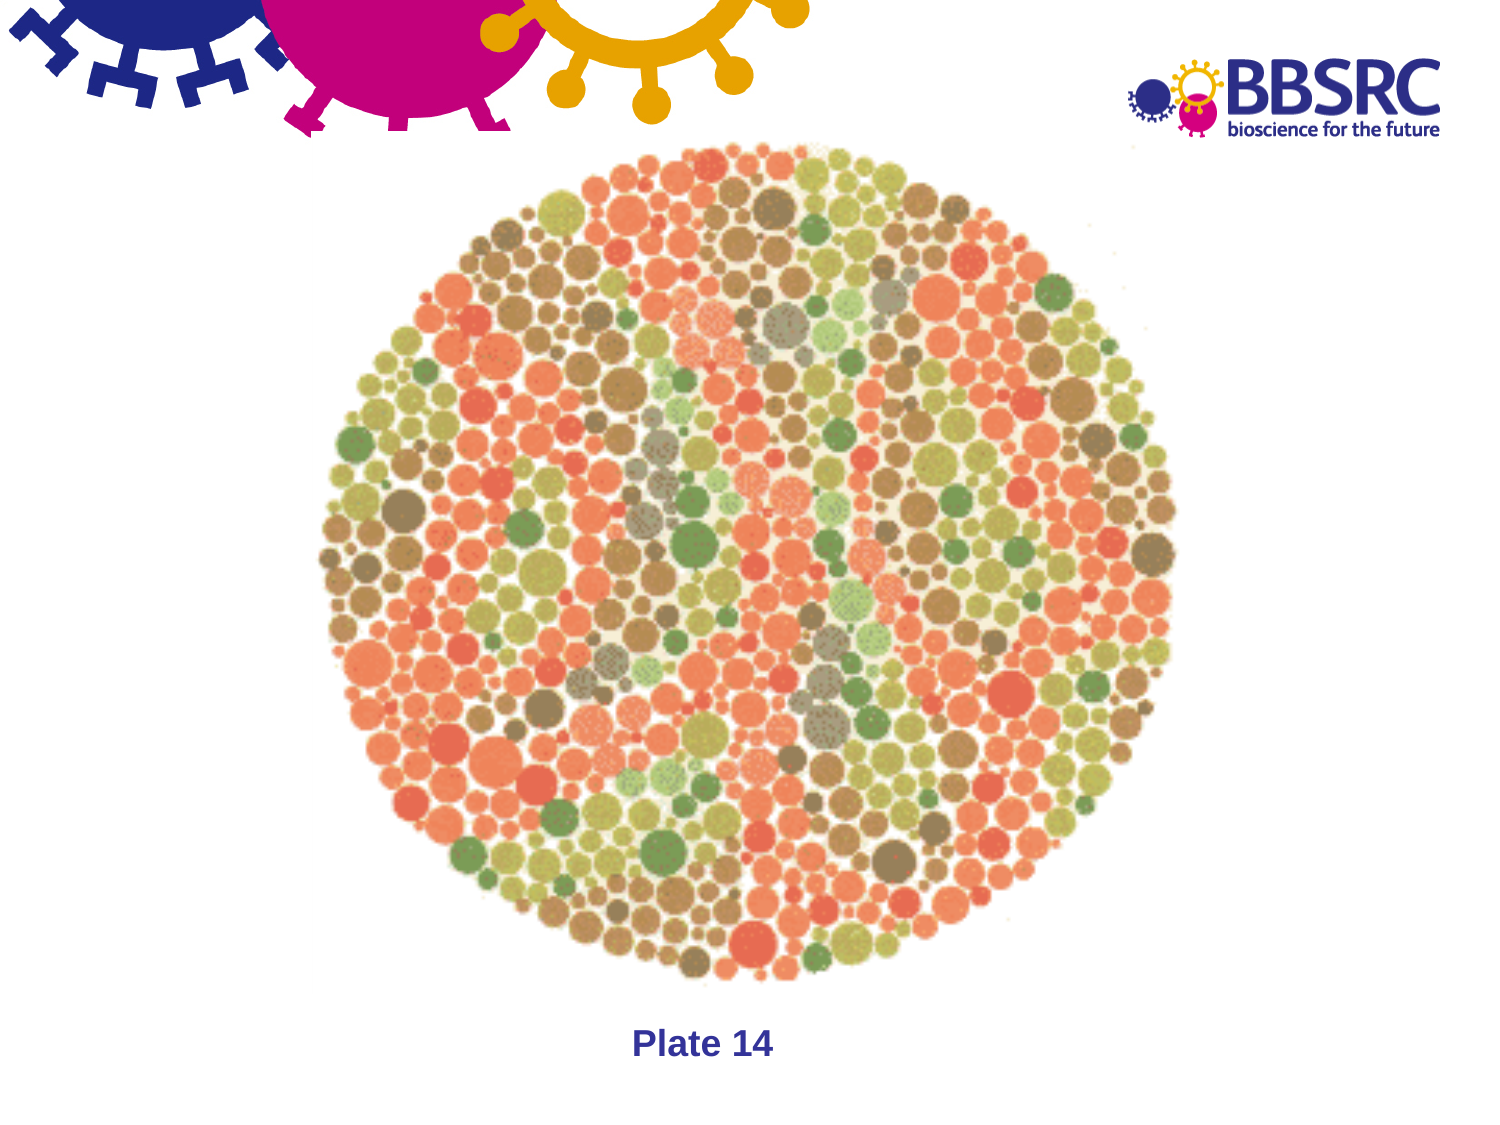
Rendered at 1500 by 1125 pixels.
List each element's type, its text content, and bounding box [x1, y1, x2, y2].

picture [311, 131, 1189, 994]
text_box Plate 14 [383, 1011, 1022, 1072]
